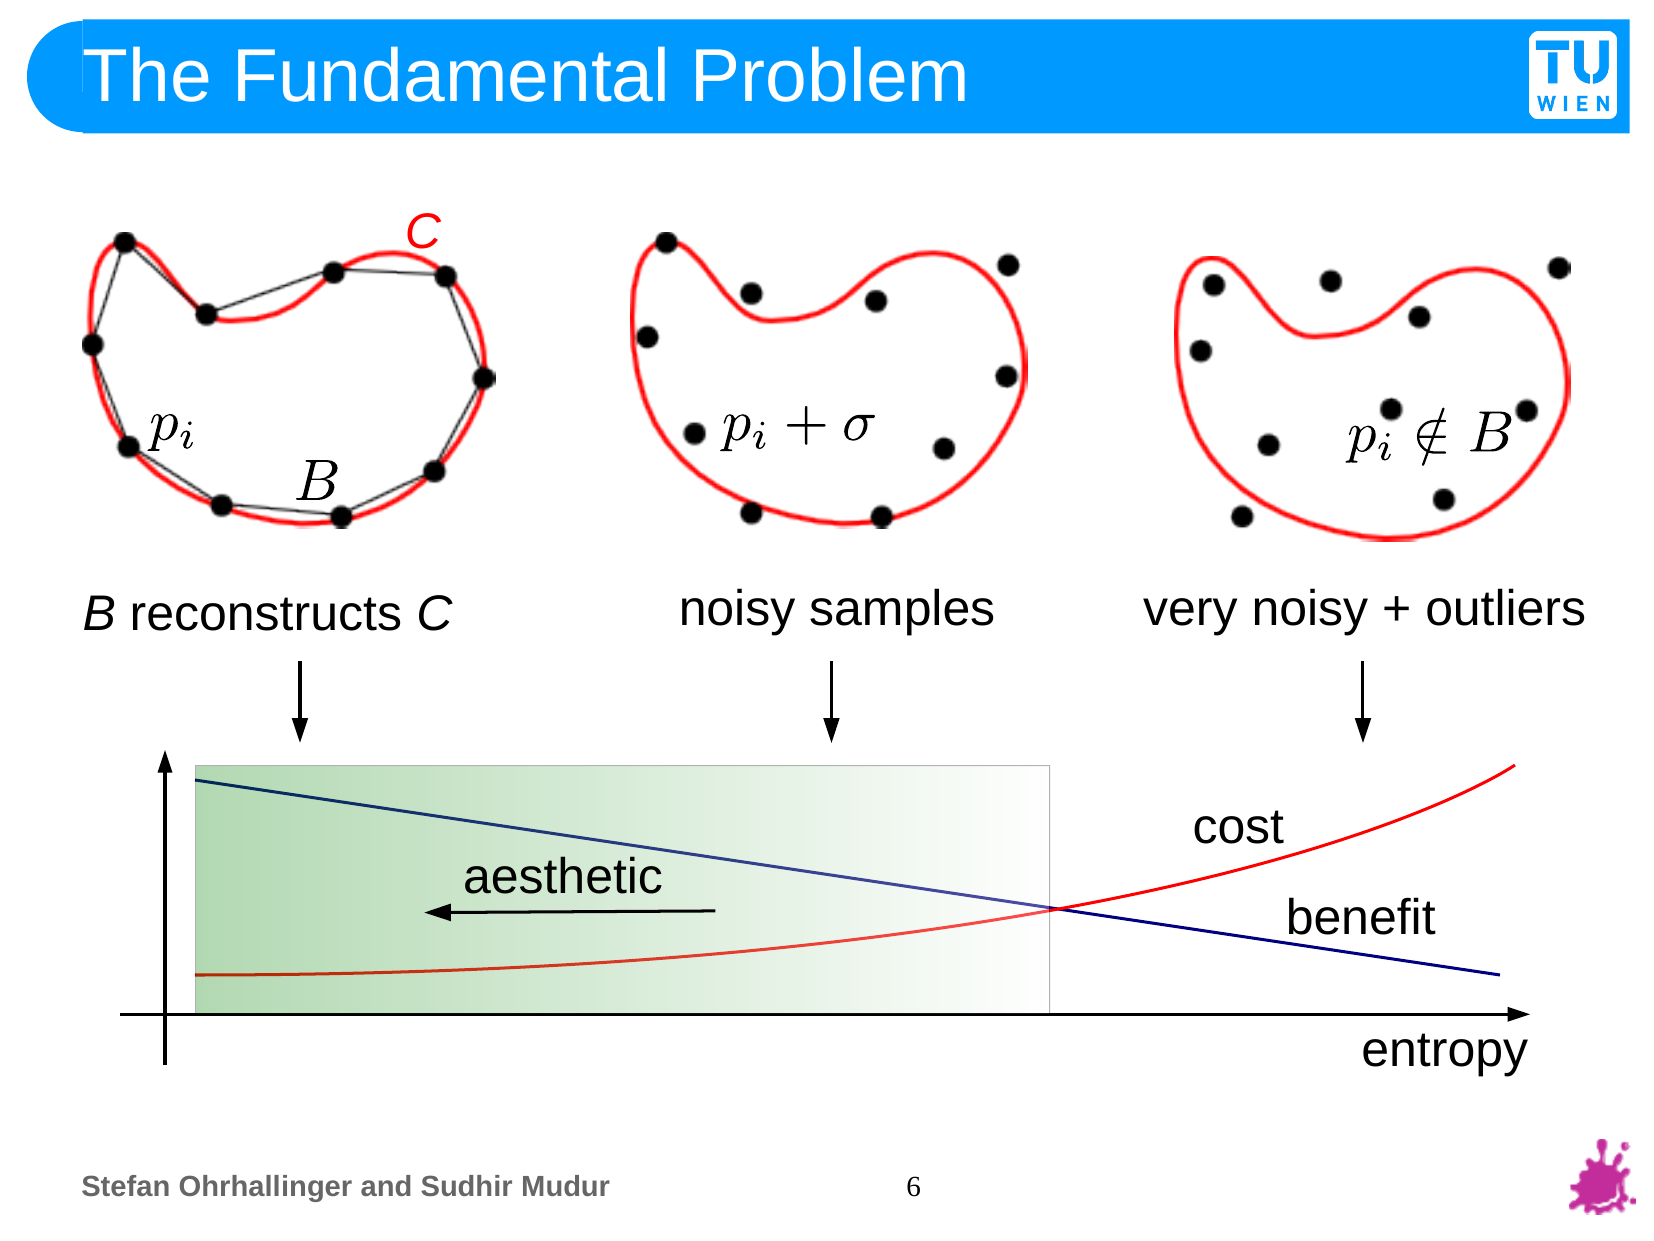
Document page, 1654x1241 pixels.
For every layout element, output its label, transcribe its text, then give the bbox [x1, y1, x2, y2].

picture [82, 232, 496, 529]
text_box C [390, 195, 456, 267]
text_box noisy samples [664, 572, 1011, 644]
text_box [293, 460, 341, 500]
picture [630, 232, 1028, 529]
text_box [147, 413, 196, 451]
title The Fundamental Problem [82, 33, 1486, 118]
text_box cost [1177, 790, 1300, 862]
text_box [195, 765, 1051, 1015]
text_box entropy [1346, 1014, 1544, 1085]
picture [1529, 31, 1617, 119]
text_box benefit [1271, 882, 1451, 953]
text_box aesthetic [448, 840, 678, 910]
picture [1569, 1139, 1636, 1215]
picture [1174, 256, 1571, 542]
list B reconstructs C [82, 585, 561, 681]
text_box very noisy + outliers [1128, 572, 1602, 644]
